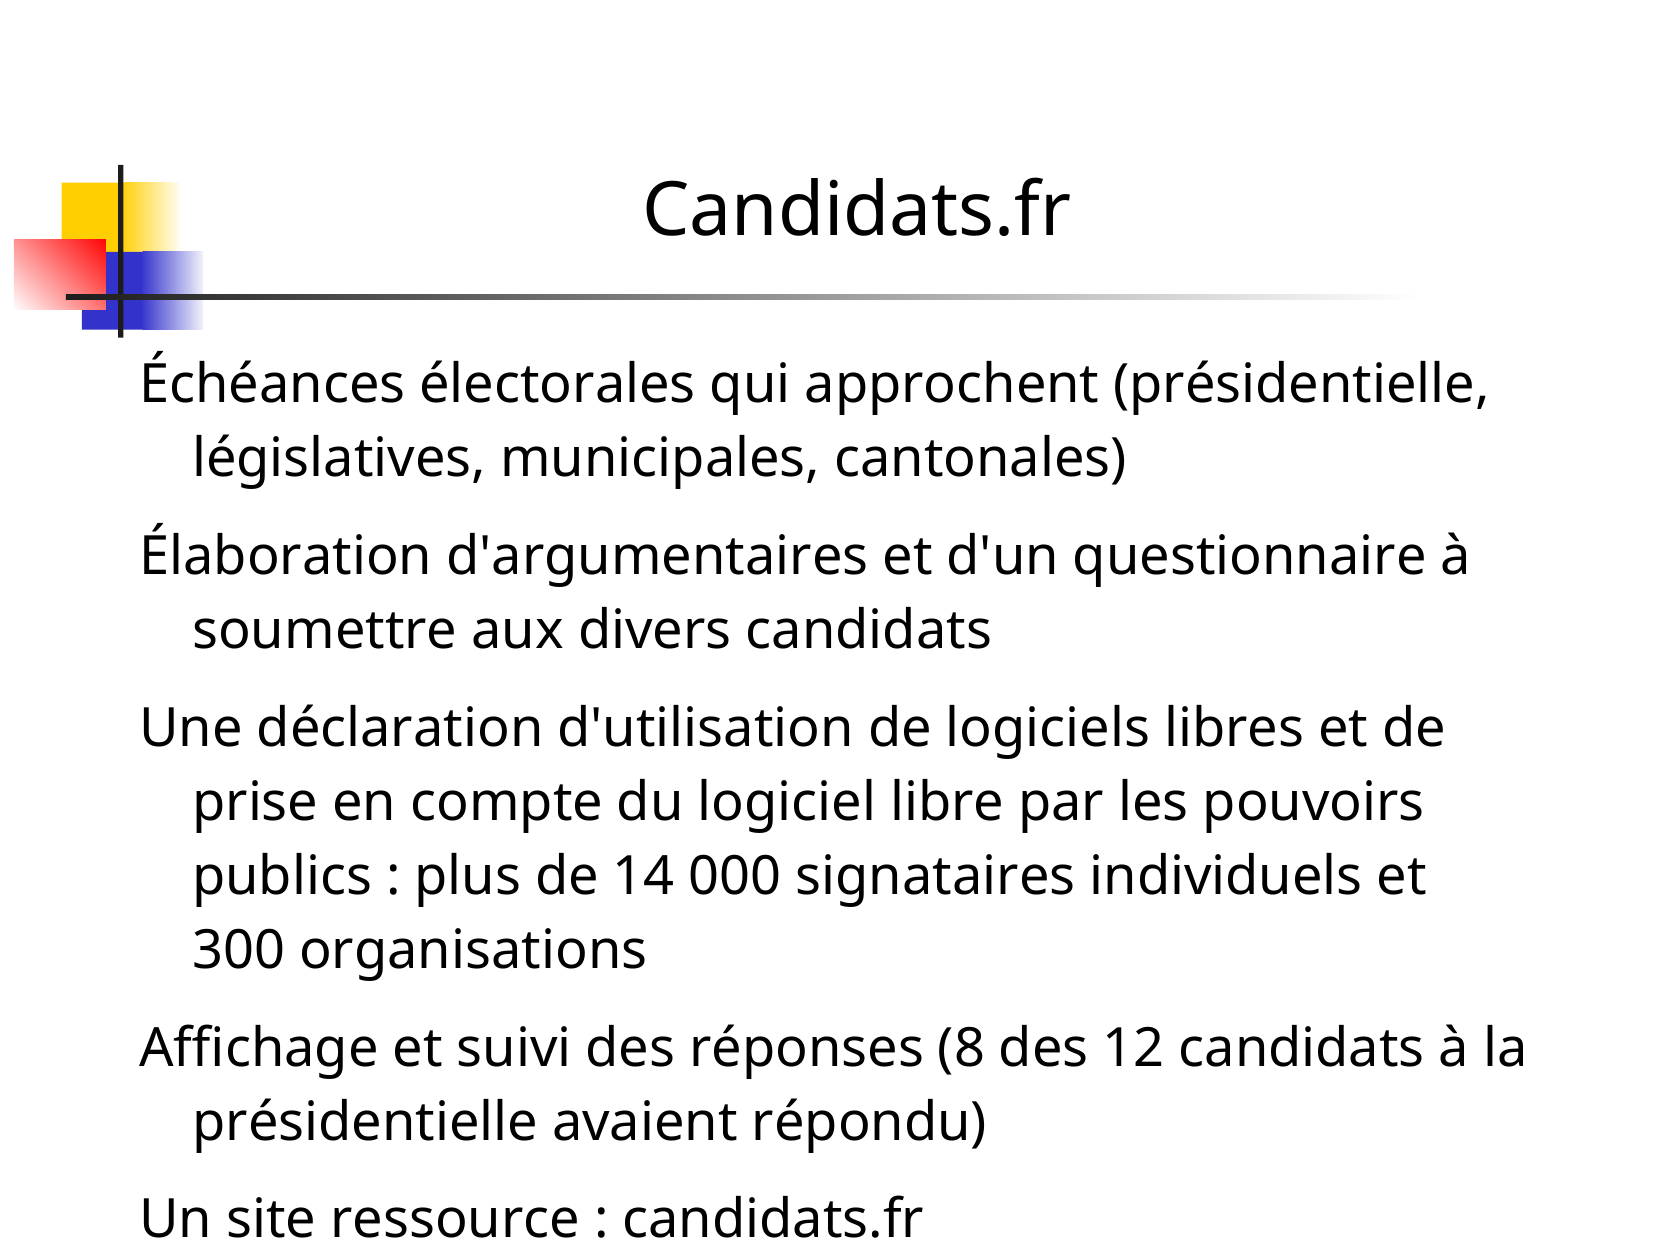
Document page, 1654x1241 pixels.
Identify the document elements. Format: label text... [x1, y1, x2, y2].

list Échéances électorales qui approchent (présidentielle, législatives, municipales, cantonales) Élaboration d'argumentaires et d'un questionnaire à soumettre aux divers candidats Une déclaration d'utilisation de logiciels libres et de prise en compte du logiciel libre par les pouvoirs publics : plus de 14 000 signataires individuels et 300 organisations Affichage et suivi des réponses (8 des 12 candidats à la présidentielle avaient répondu) Un site ressource : candidats.fr [121, 344, 1534, 1233]
title Candidats.fr [121, 110, 1534, 303]
